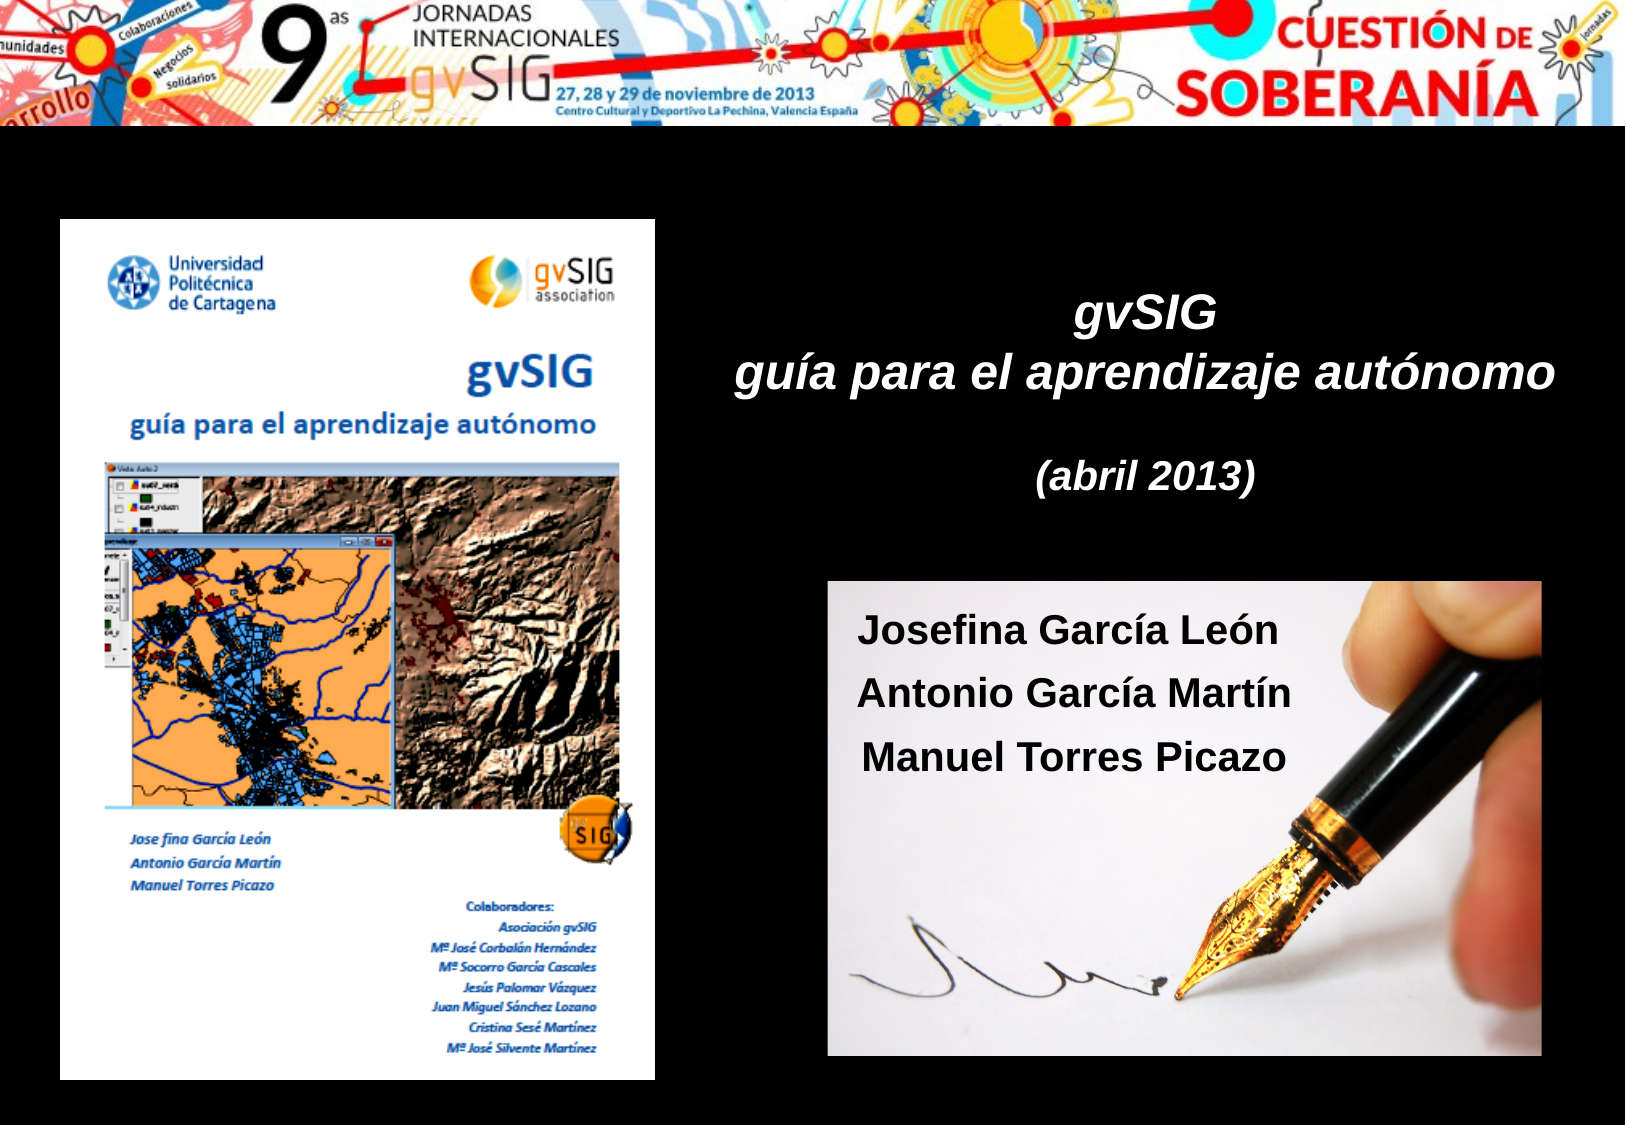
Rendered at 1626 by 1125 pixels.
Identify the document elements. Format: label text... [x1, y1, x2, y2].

text_box Josefina García León Antonio García Martín Manuel Torres Picazo [829, 595, 1335, 851]
picture [827, 581, 1542, 1056]
text_box gvSIG guía para el aprendizaje autónomo (abril 2013) [697, 272, 1595, 507]
picture [60, 219, 655, 1080]
picture [0, 0, 1626, 126]
